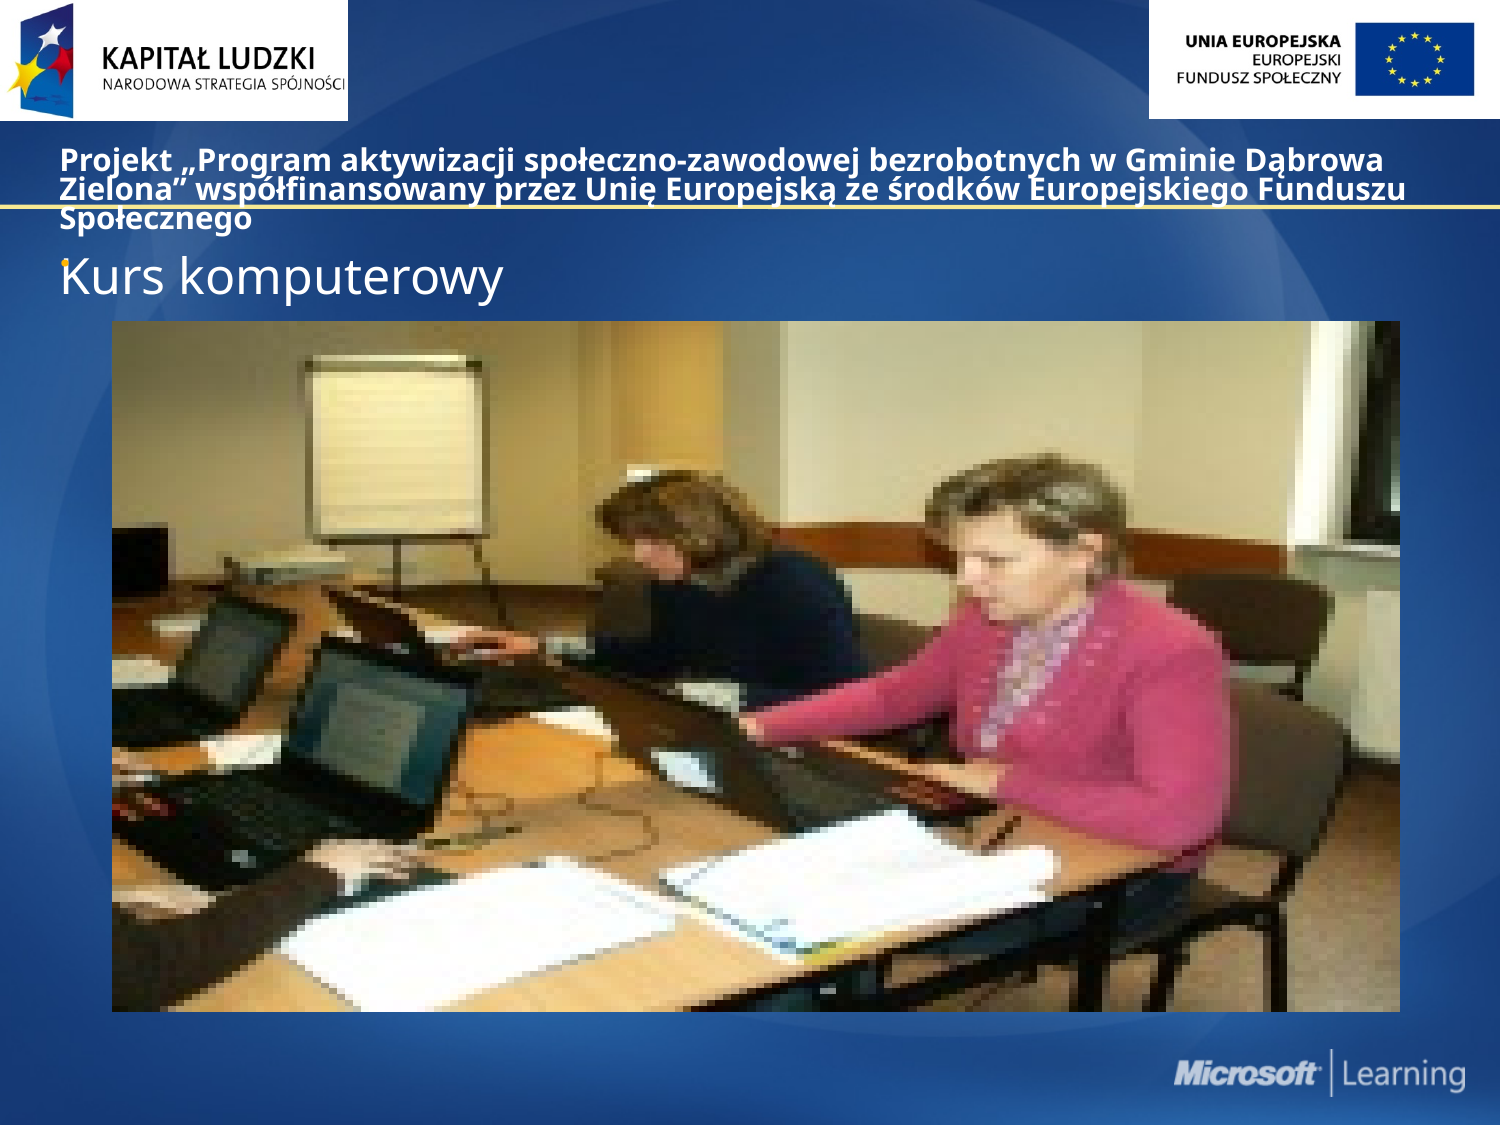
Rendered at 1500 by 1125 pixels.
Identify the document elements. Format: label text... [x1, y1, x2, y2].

picture [1149, 0, 1500, 119]
text_box Projekt „Program aktywizacji społeczno-zawodowej bezrobotnych w Gminie Dąbrowa Zielona” współfinansowany przez Unię Europejską ze środków Europejskiego Funduszu Społecznego . [59, 147, 1418, 266]
picture [112, 321, 1400, 1012]
text_box Kurs komputerowy [59, 210, 1477, 355]
picture [0, 0, 348, 121]
